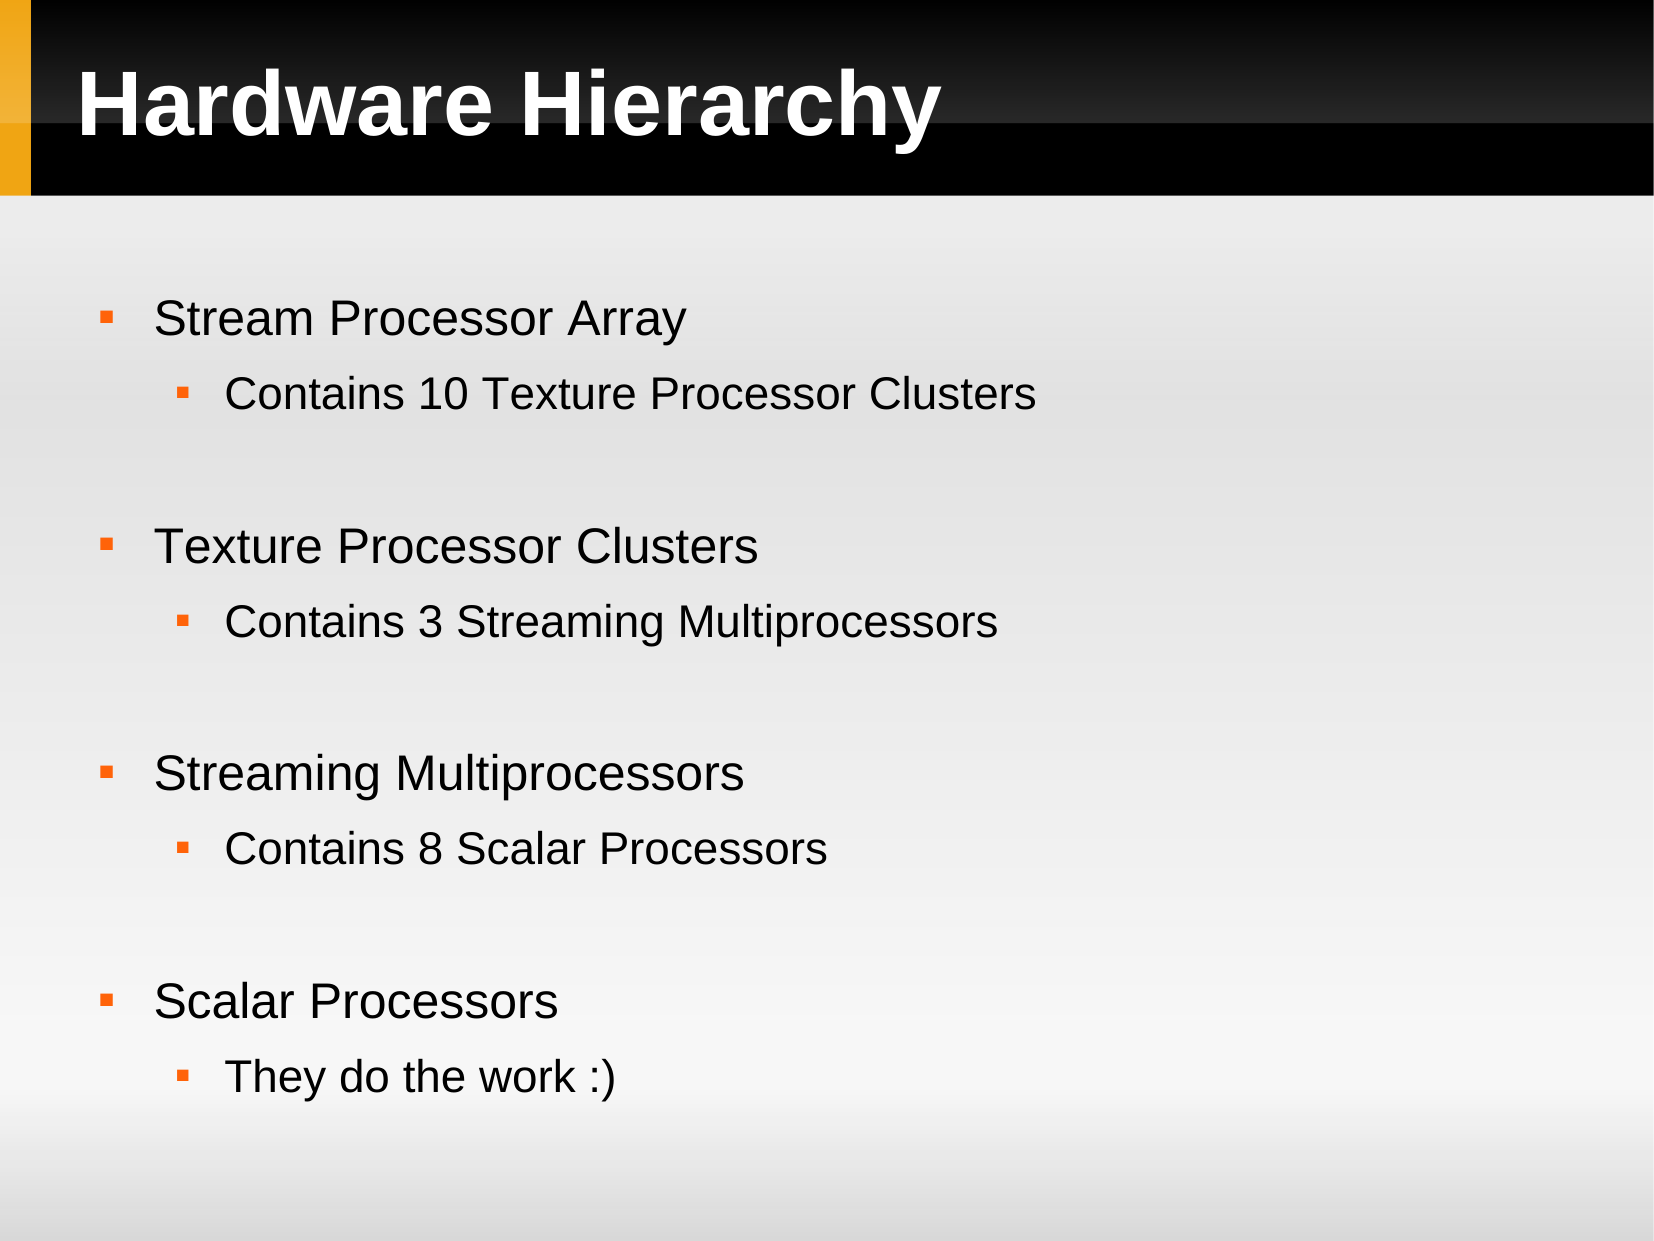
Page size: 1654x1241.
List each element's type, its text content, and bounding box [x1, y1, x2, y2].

title Hardware Hierarchy [76, 0, 1565, 208]
picture [0, 0, 1654, 1241]
list Stream Processor Array Contains 10 Texture Processor Clusters Texture Processor Clusters Contains 3 Streaming Multiprocessors Streaming Multiprocessors Contains 8 Scalar Processors Scalar Processors They do the work :) [82, 290, 1571, 1168]
